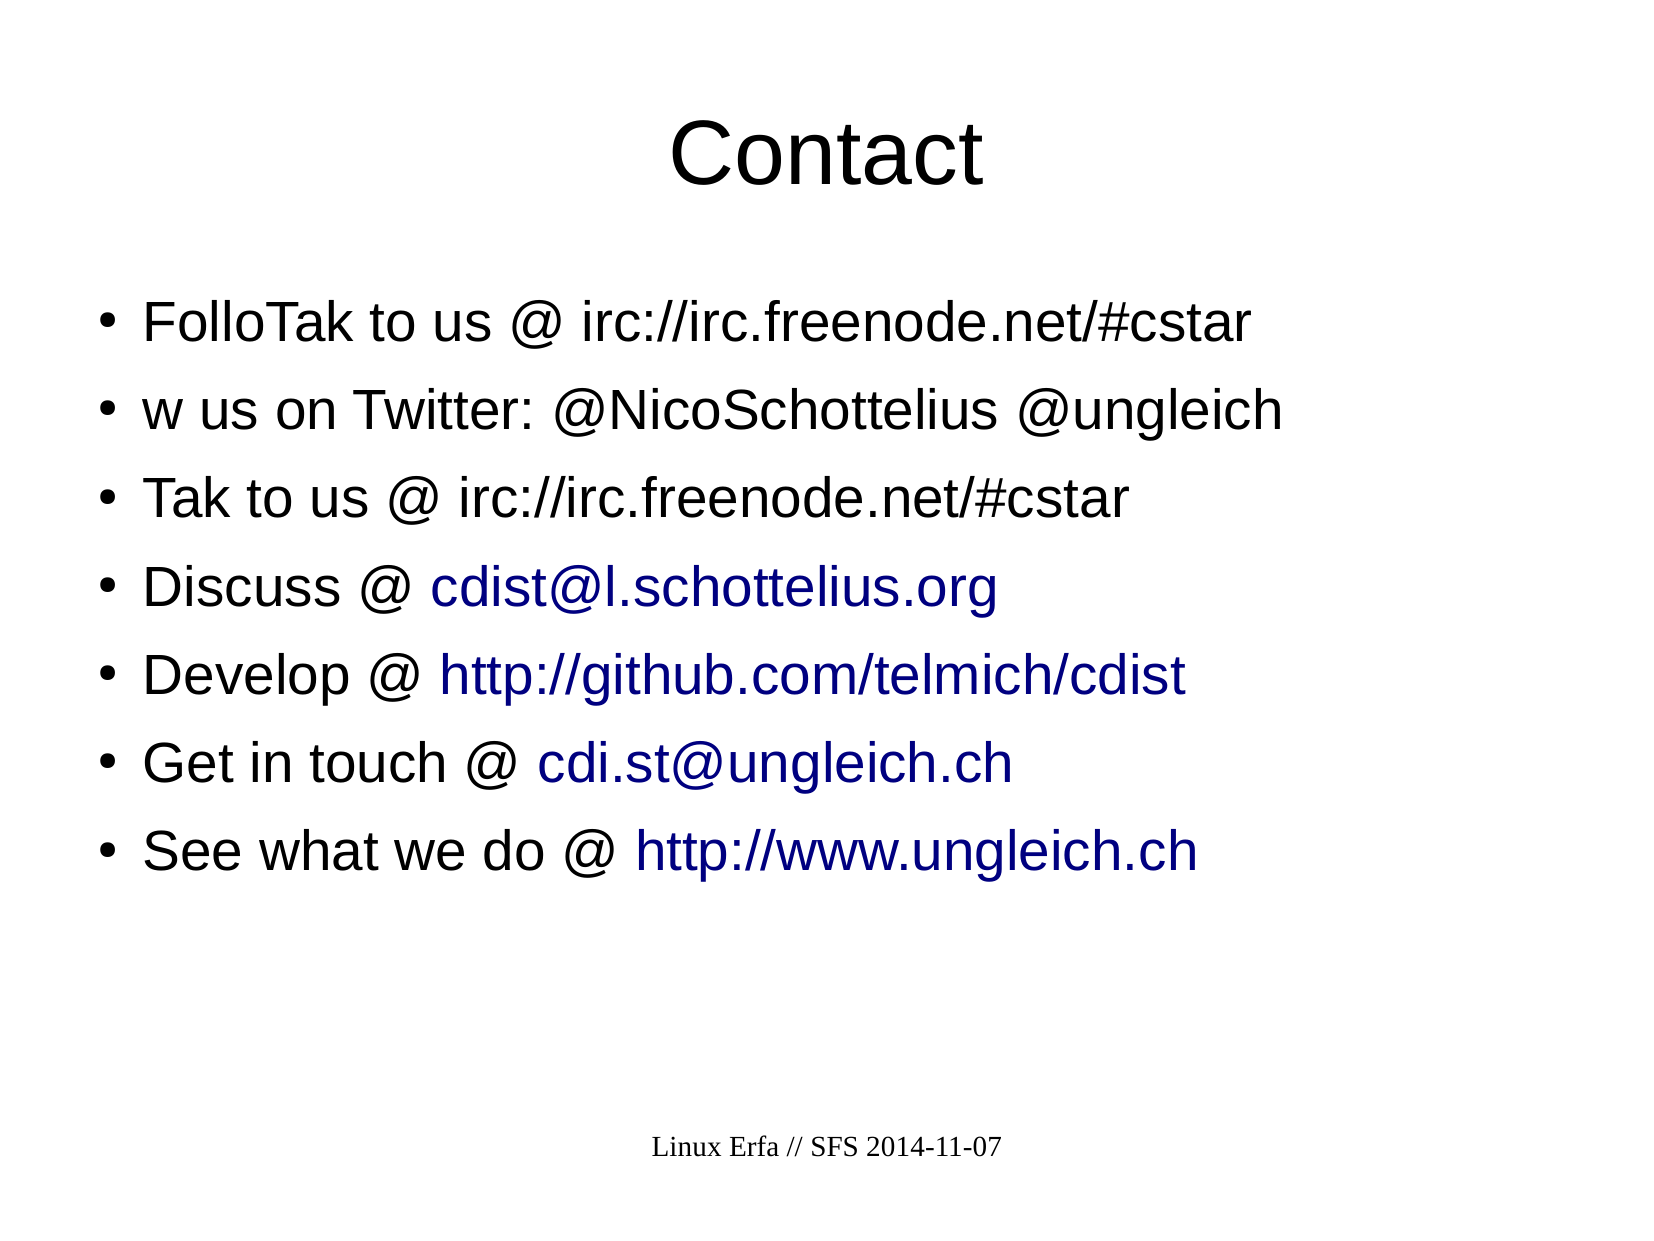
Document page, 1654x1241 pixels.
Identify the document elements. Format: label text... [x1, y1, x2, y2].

title Contact [82, 49, 1571, 257]
list FolloTak to us @ irc://irc.freenode.net/#cstar w us on Twitter: @NicoSchottelius @ungleich Tak to us @ irc://irc.freenode.net/#cstar Discuss @ cdist@l.schottelius.org Develop @ http://github.com/telmich/cdist Get in touch @ cdi.st@ungleich.ch See what we do @ http://www.ungleich.ch [82, 290, 1538, 886]
